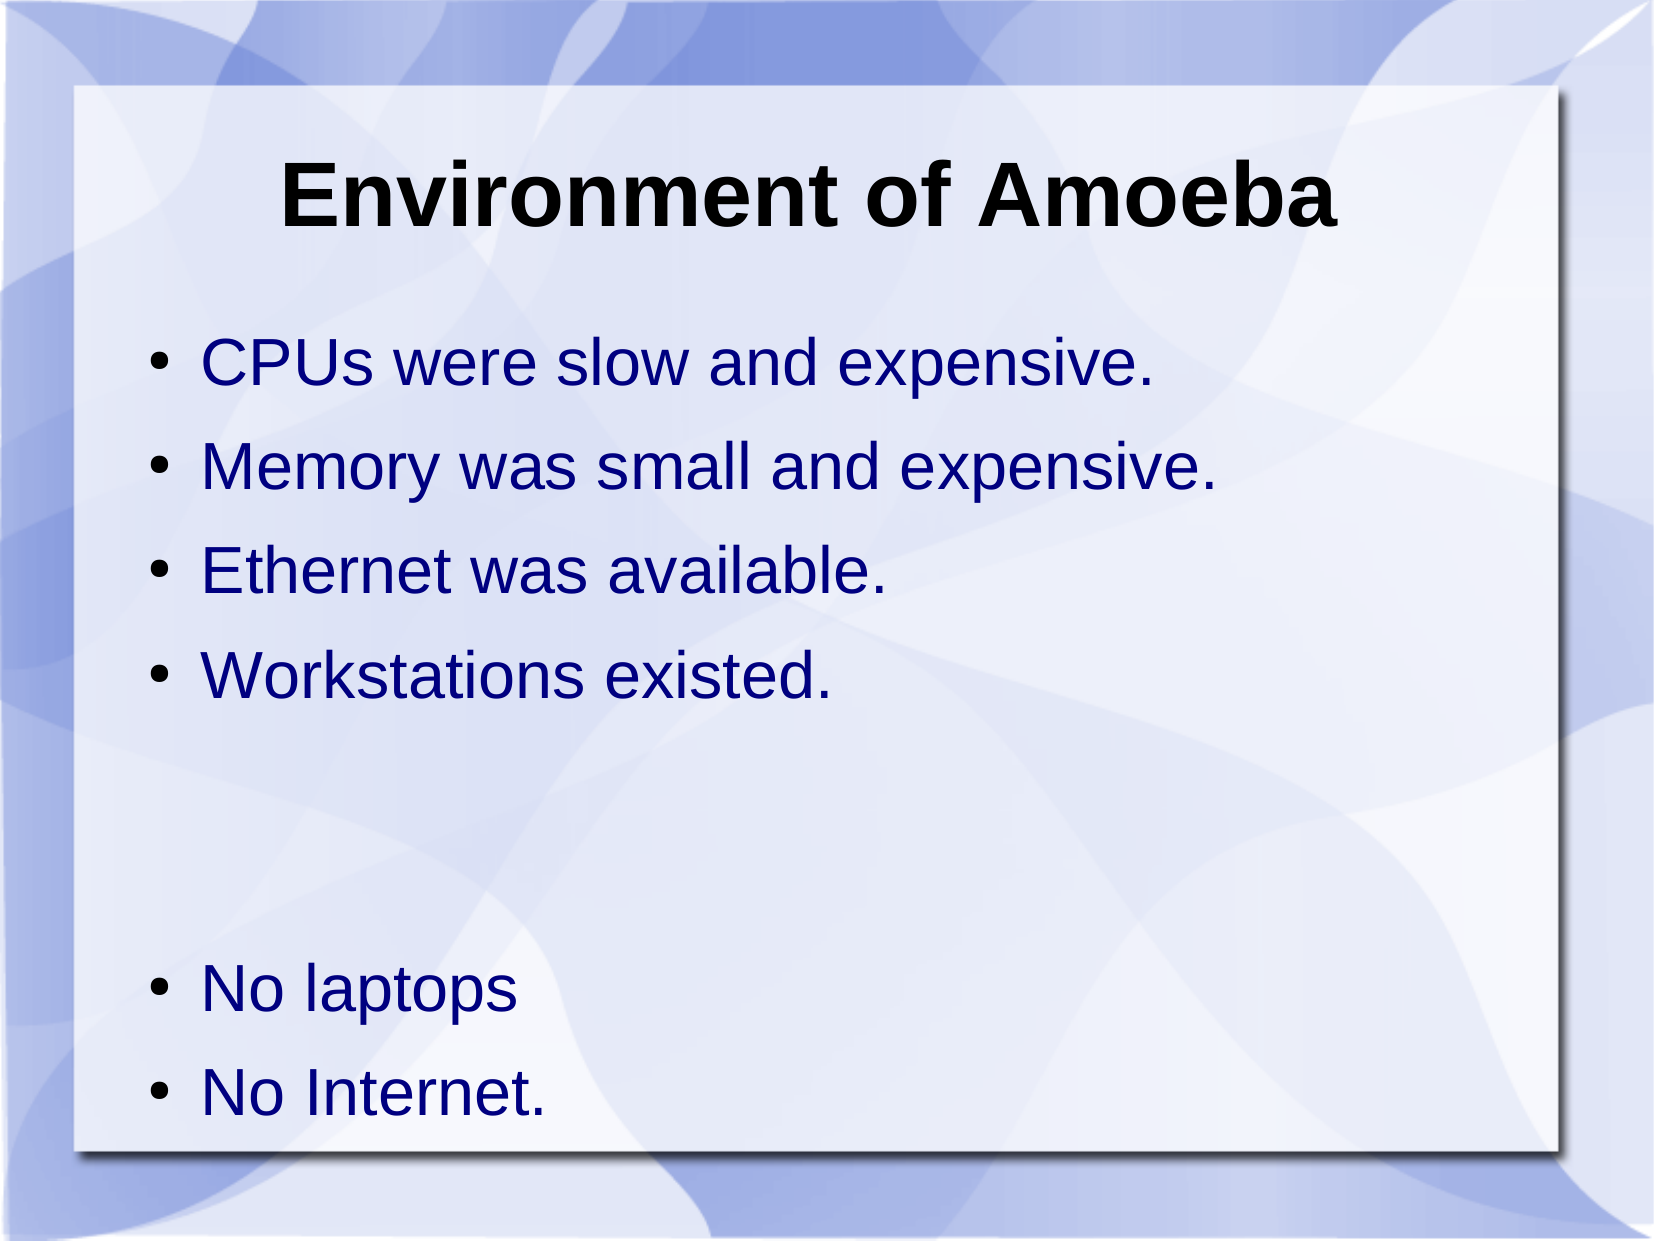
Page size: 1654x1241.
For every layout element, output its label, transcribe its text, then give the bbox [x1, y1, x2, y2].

list CPUs were slow and expensive. Memory was small and expensive. Ethernet was available. Workstations existed. No laptops No Internet. [129, 324, 1489, 1130]
picture [0, 0, 1654, 1241]
title Environment of Amoeba [82, 98, 1536, 291]
